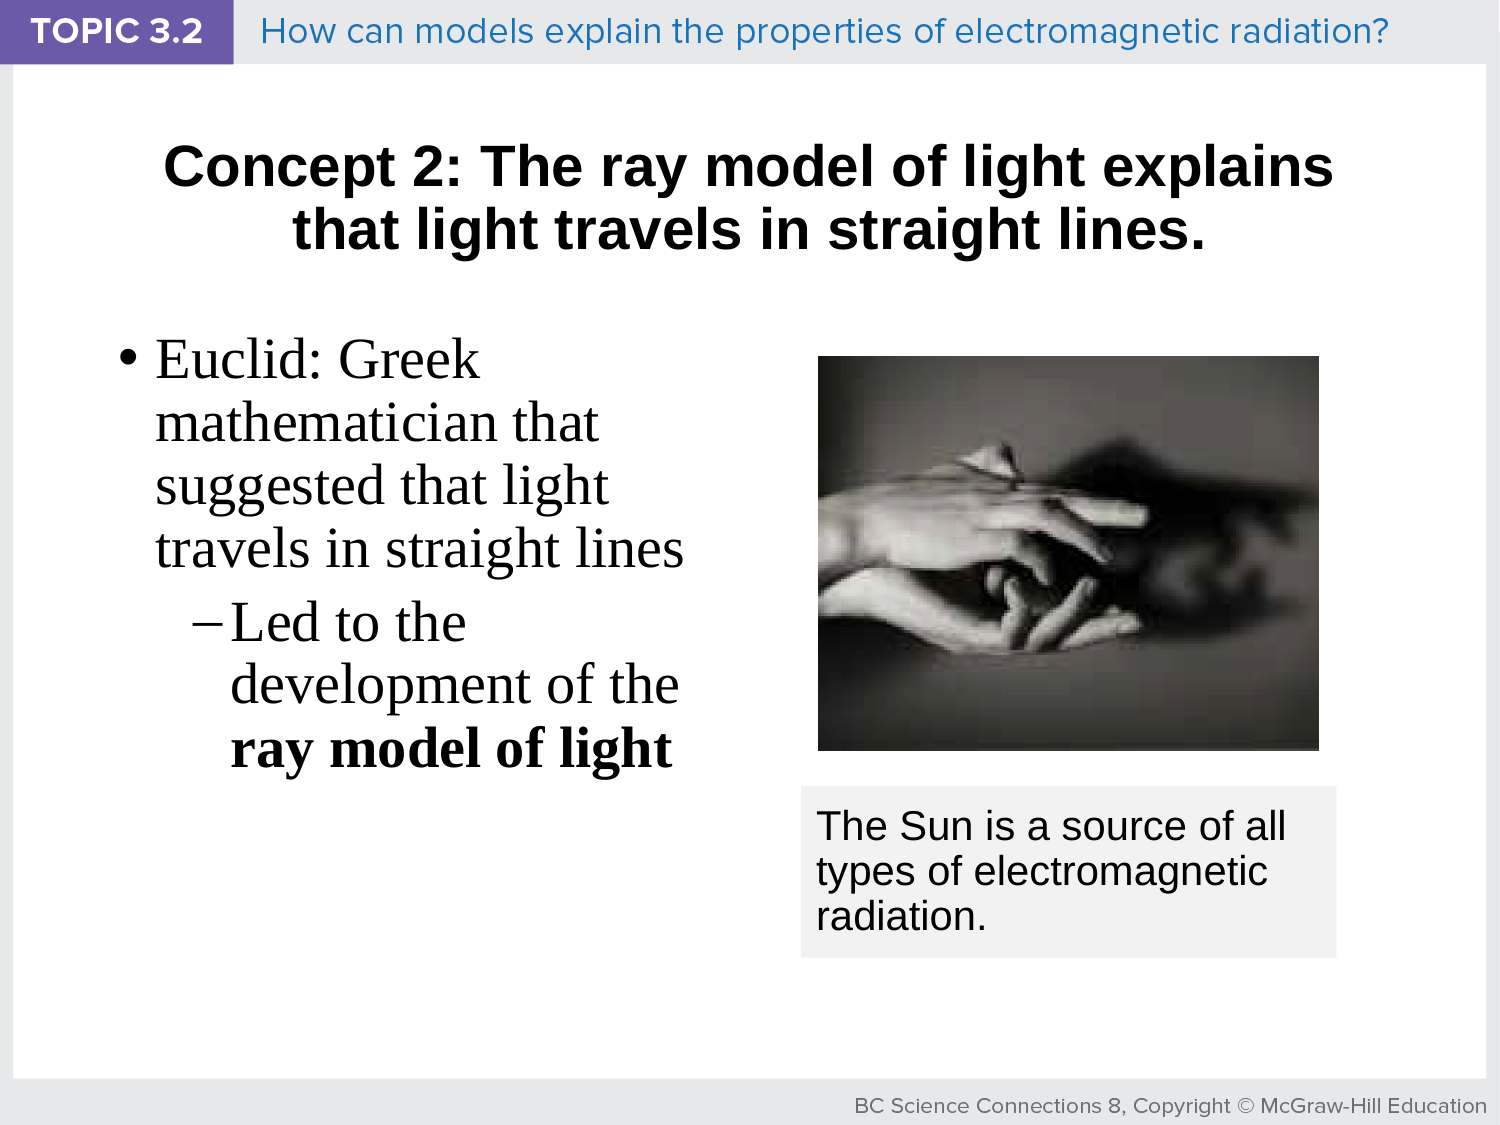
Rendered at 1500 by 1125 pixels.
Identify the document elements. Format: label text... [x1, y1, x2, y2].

list Euclid: Greek mathematician that suggested that light travels in straight lines Led to the development of the ray model of light [103, 321, 741, 1014]
list The Sun is a source of all types of electromagnetic radiation. [801, 786, 1337, 958]
title Concept 2: The ray model of light explains that light travels in straight lines. [103, 76, 1397, 322]
picture [0, 0, 1500, 1082]
